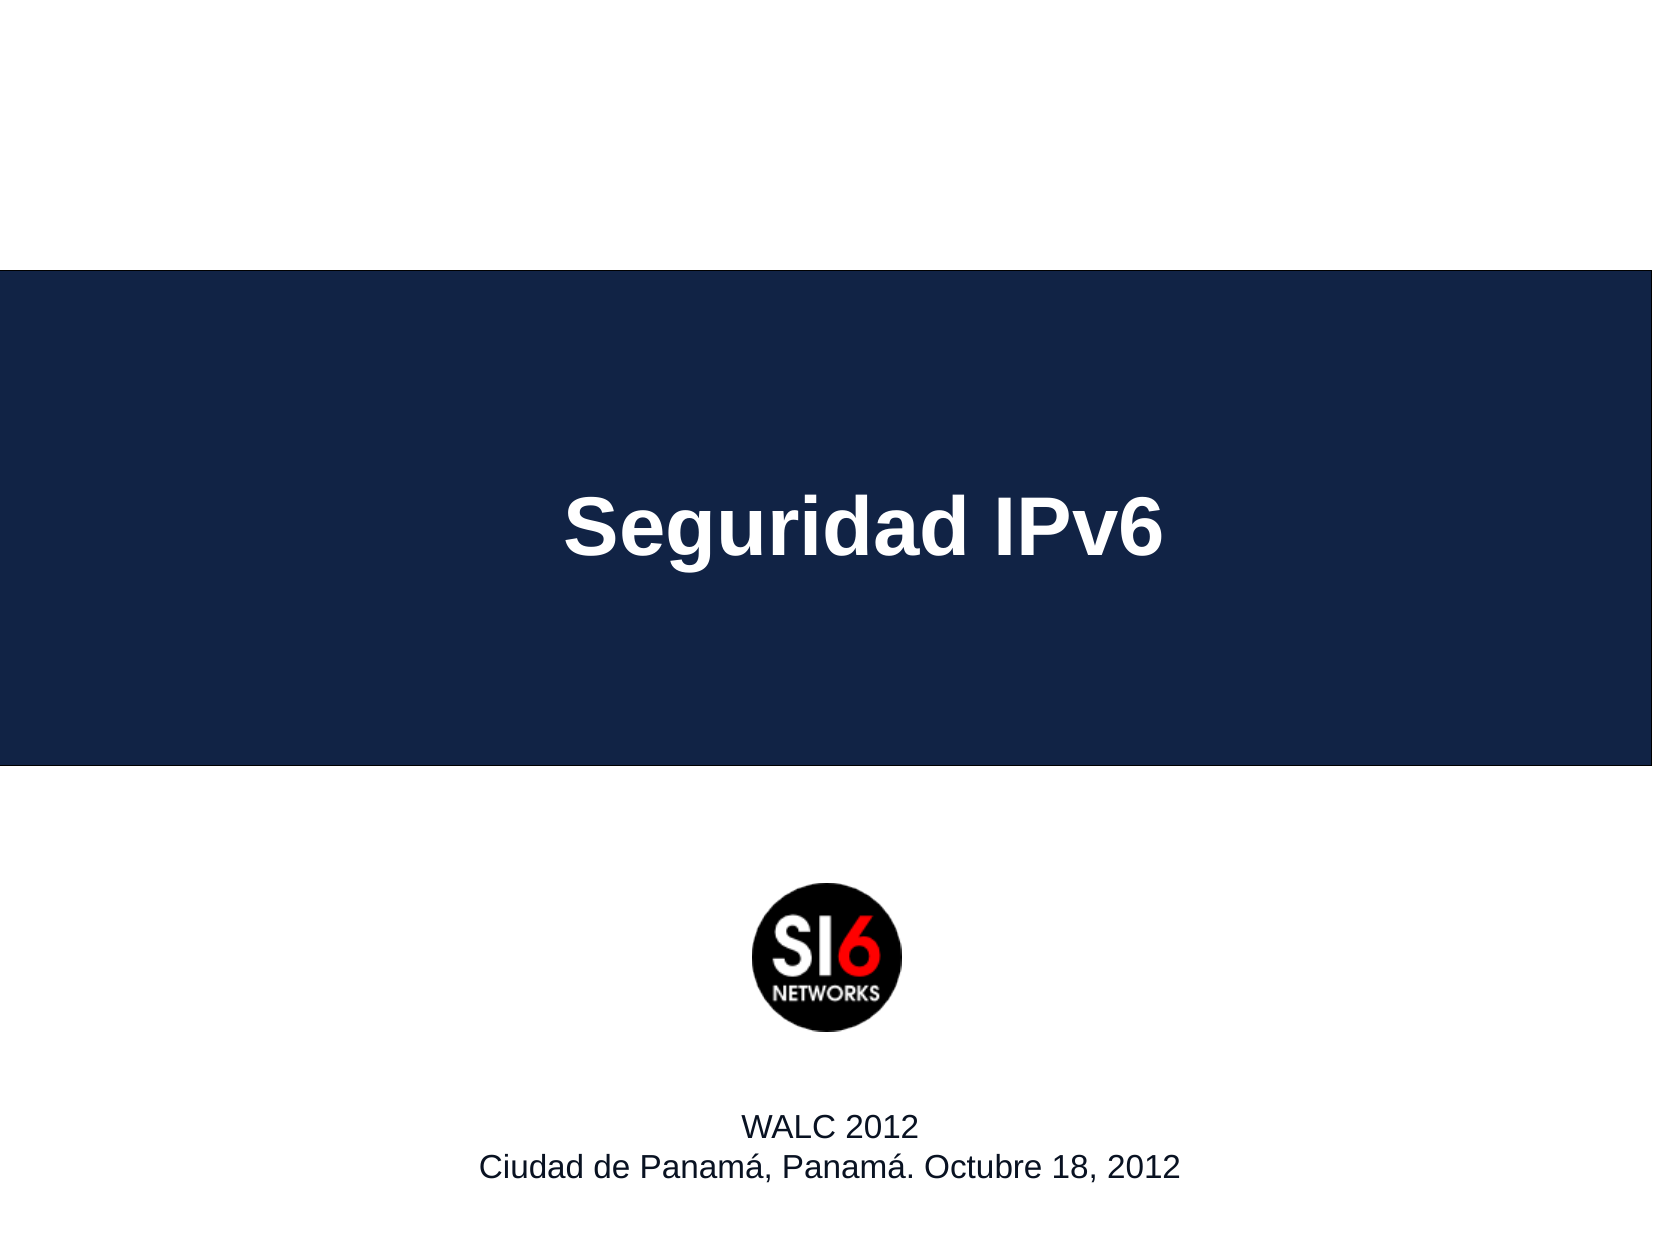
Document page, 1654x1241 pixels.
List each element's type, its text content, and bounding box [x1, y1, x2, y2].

list Seguridad IPv6 [67, 480, 1591, 601]
list WALC 2012 Ciudad de Panamá, Panamá. Octubre 18, 2012 [330, 1108, 1261, 1214]
picture [752, 883, 902, 1032]
